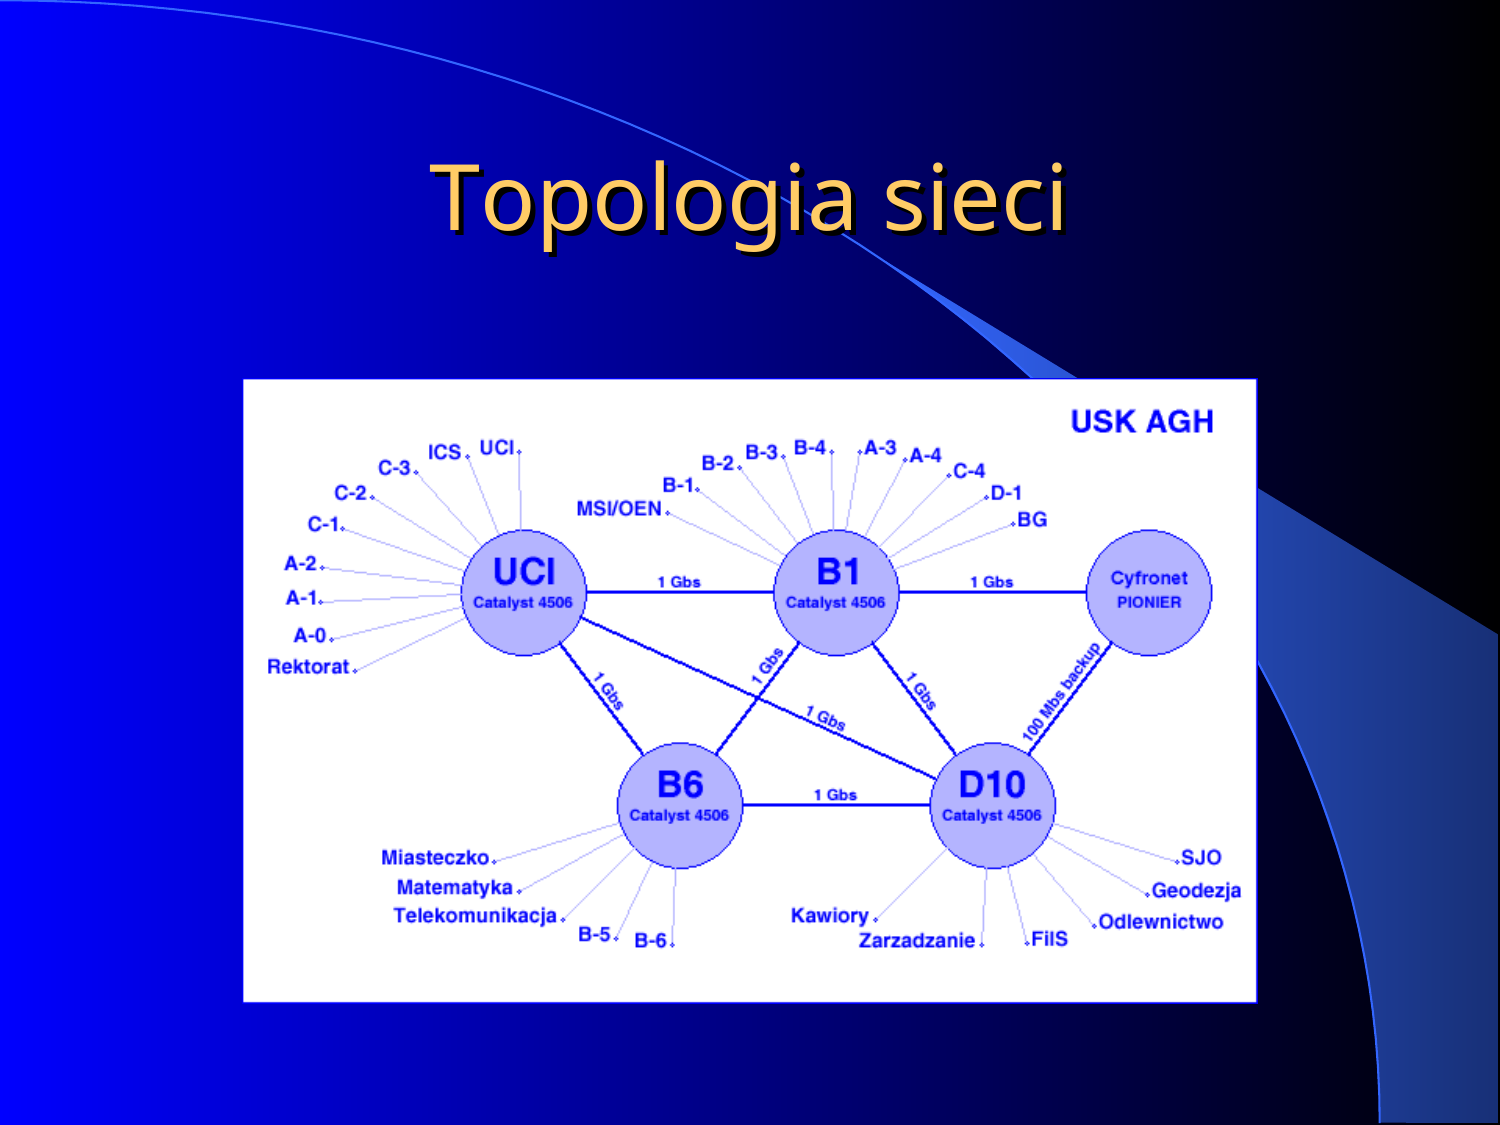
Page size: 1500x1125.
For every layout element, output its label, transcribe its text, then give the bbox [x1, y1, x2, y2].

title Topologia sieci [112, 99, 1388, 288]
list [112, 324, 1388, 1000]
picture [242, 378, 1258, 1004]
